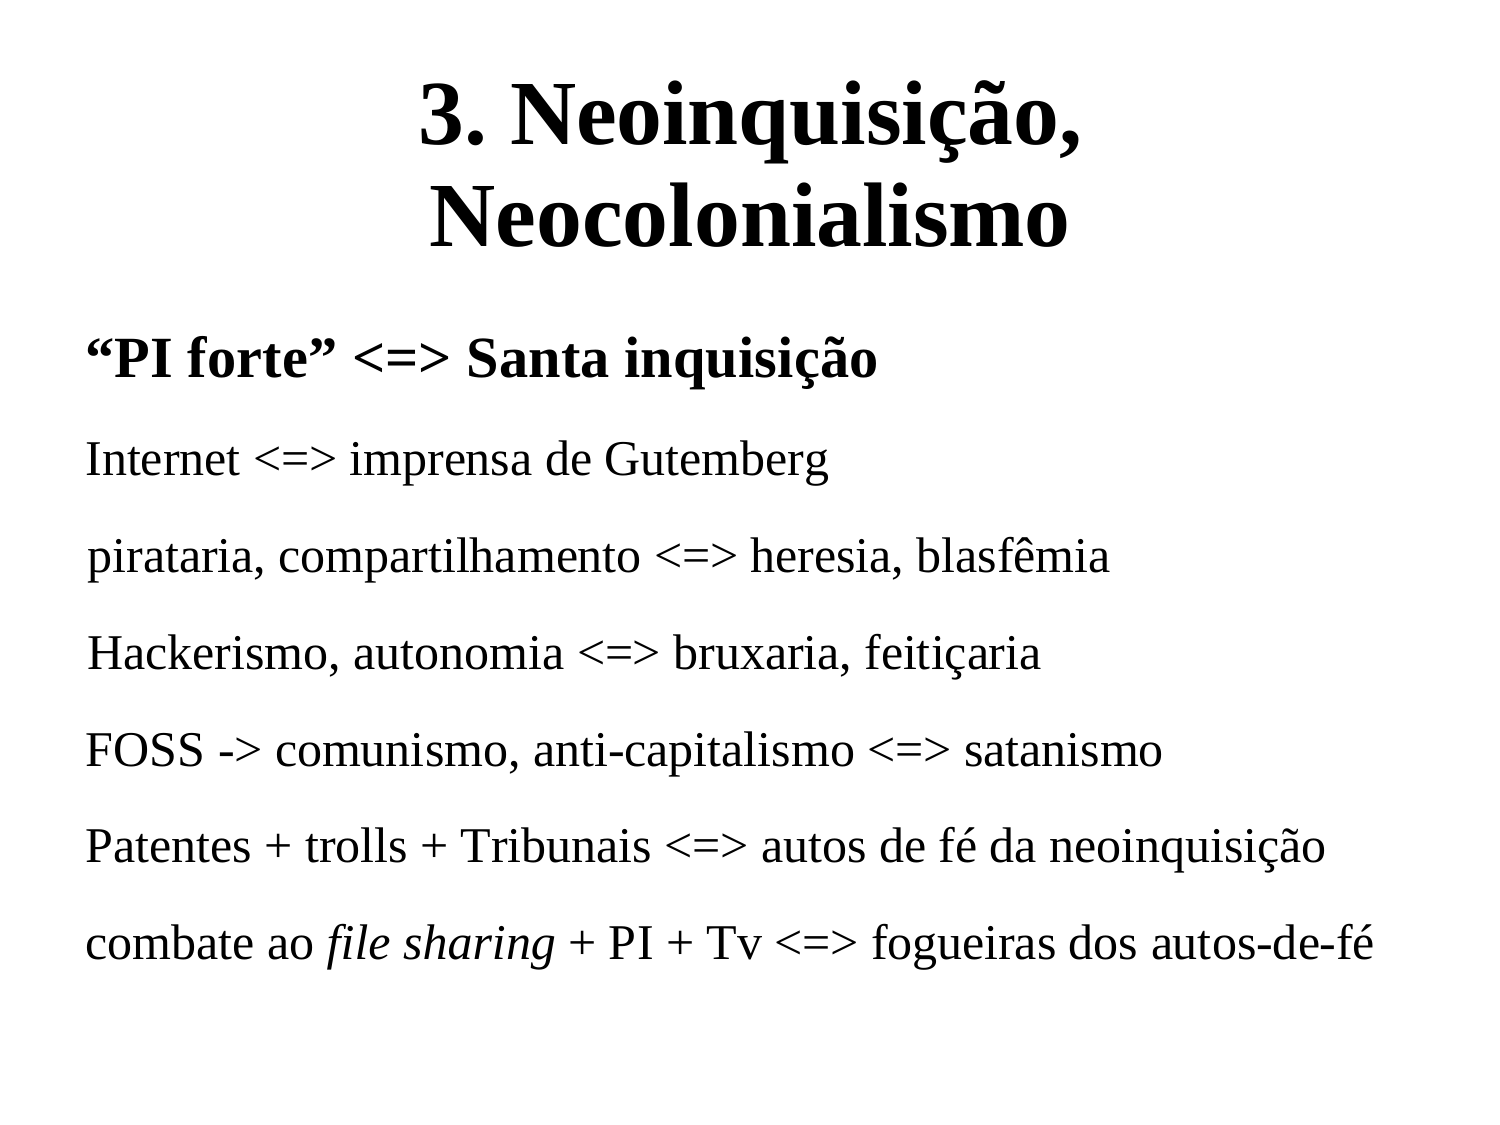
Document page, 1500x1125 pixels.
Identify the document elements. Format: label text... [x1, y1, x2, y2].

title 3. Neoinquisição, Neocolonialismo [100, 55, 1401, 274]
text_box “PI forte” <=> Santa inquisição Internet <=> imprensa de Gutemberg pirataria, compartilhamento <=> heresia, blasfêmia Hackerismo, autonomia <=> bruxaria, feitiçaria FOSS -> comunismo, anti-capitalismo <=> satanismo Patentes + trolls + Tribunais <=> autos de fé da neoinquisição combate ao file sharing + PI + Tv <=> fogueiras dos autos-de-fé [85, 325, 1500, 977]
